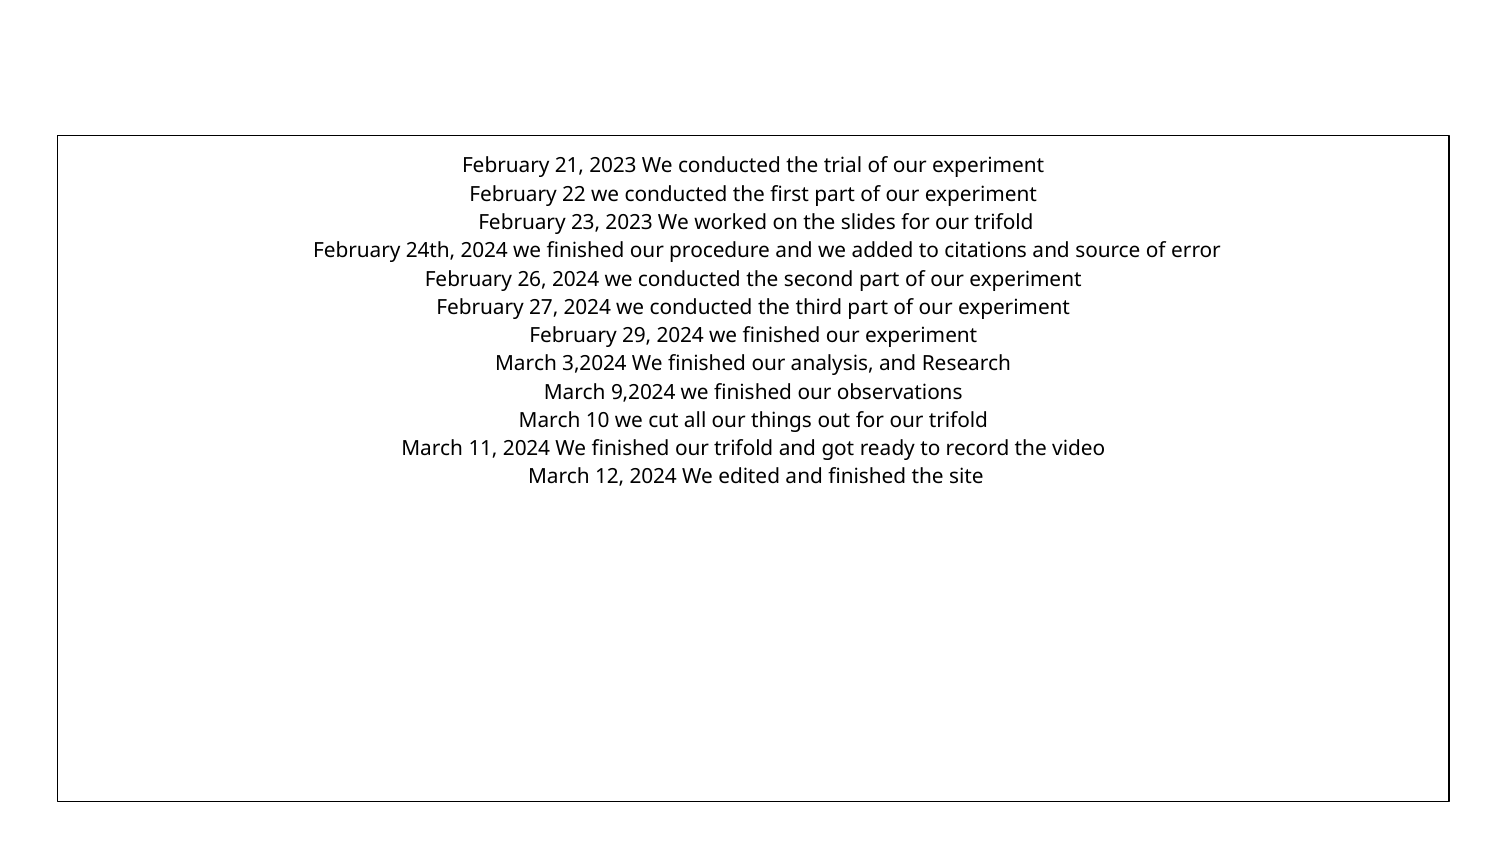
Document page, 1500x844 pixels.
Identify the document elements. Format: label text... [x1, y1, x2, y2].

subtitle February 21, 2023 We conducted the trial of our experiment February 22 we conducted the first part of our experiment February 23, 2023 We worked on the slides for our trifold February 24th, 2024 we finished our procedure and we added to citations and source of error February 26, 2024 we conducted the second part of our experiment February 27, 2024 we conducted the third part of our experiment February 29, 2024 we finished our experiment March 3,2024 We finished our analysis, and Research March 9,2024 we finished our observations March 10 we cut all our things out for our trifold March 11, 2024 We finished our trifold and got ready to record the video March 12, 2024 We edited and finished the site [57, 135, 1449, 802]
